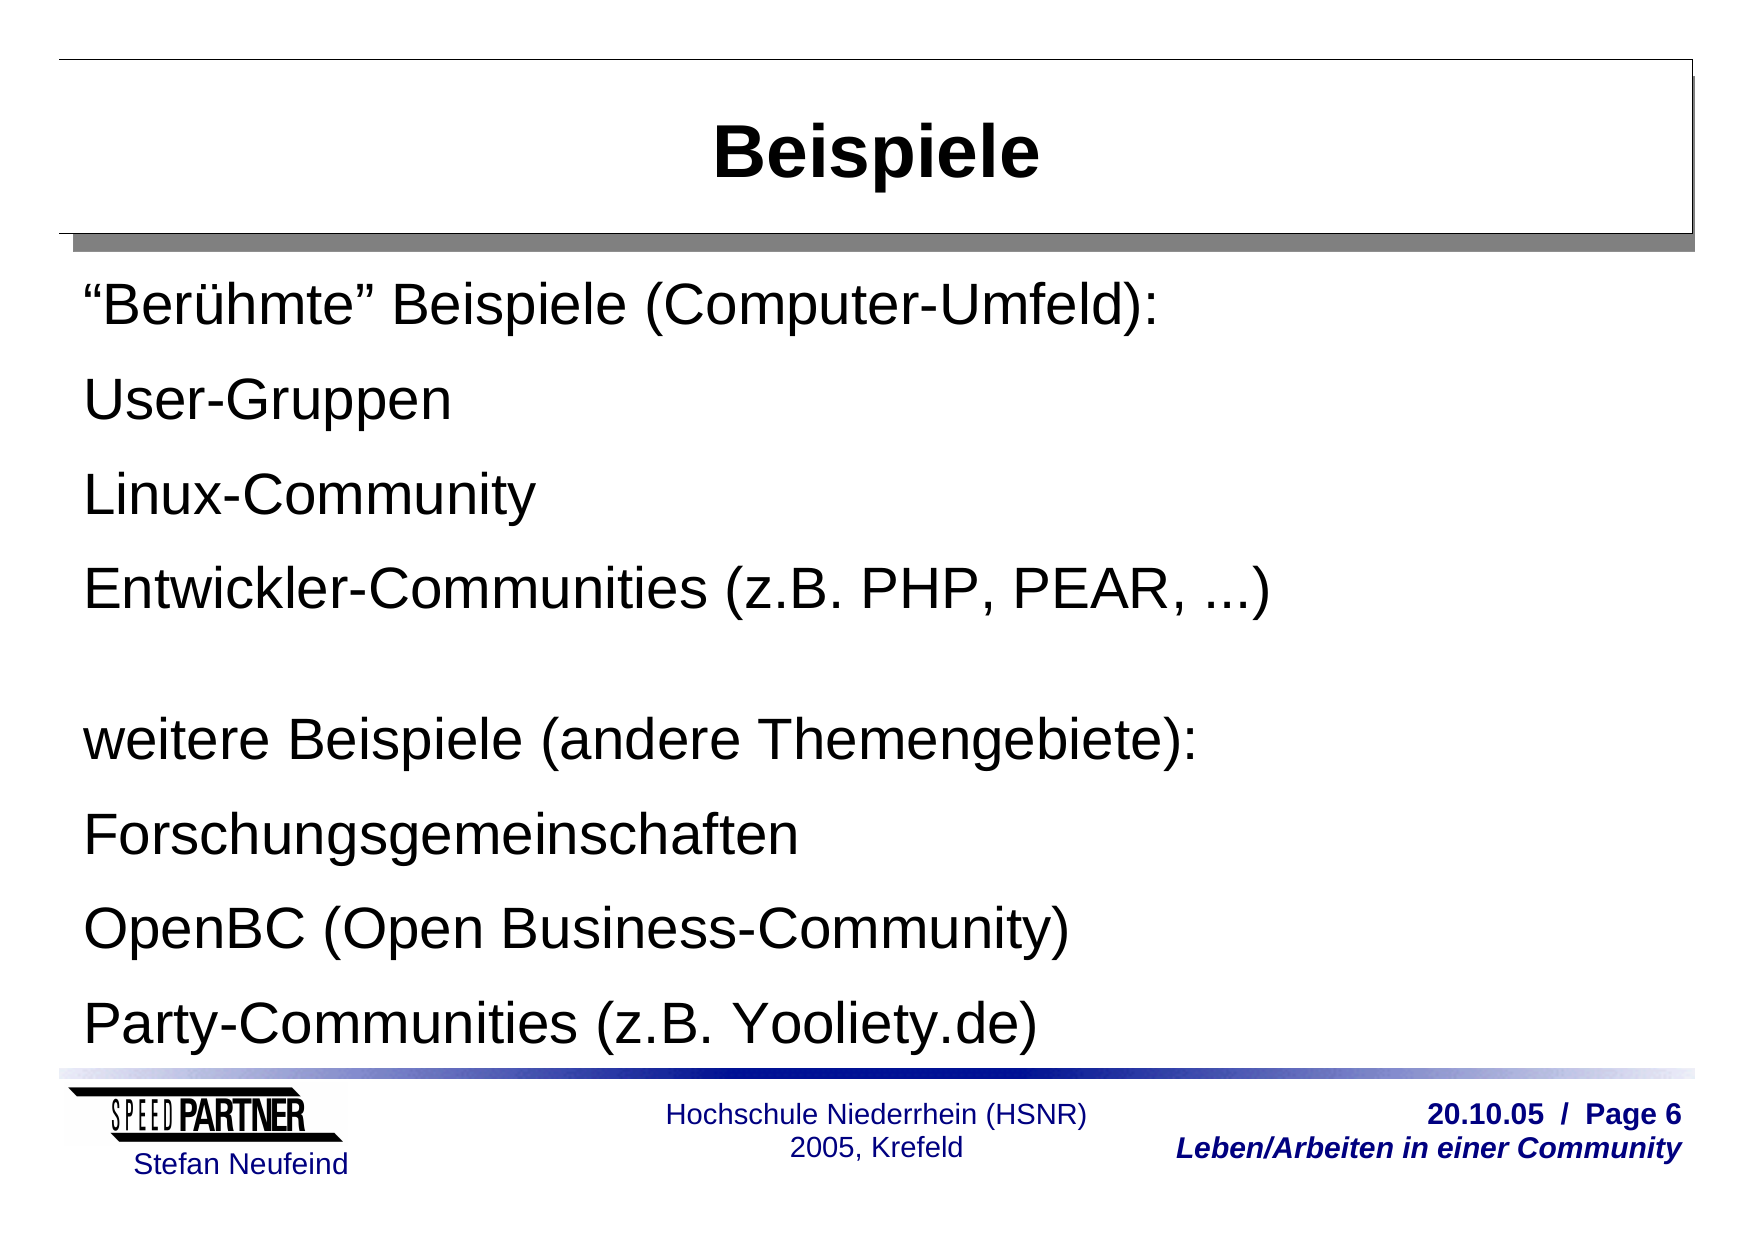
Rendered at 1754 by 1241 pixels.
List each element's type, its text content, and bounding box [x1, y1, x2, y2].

picture [59, 1068, 1695, 1079]
picture [64, 1082, 348, 1146]
title Beispiele [59, 59, 1695, 244]
list weitere Beispiele (andere Themengebiete): Forschungsgemeinschaften OpenBC (Open Business-Community) Party-Communities (z.B. Yooliety.de) [71, 706, 1695, 1055]
list “Berühmte” Beispiele (Computer-Umfeld): User-Gruppen Linux-Community Entwickler-Communities (z.B. PHP, PEAR, ...) [71, 272, 1695, 706]
